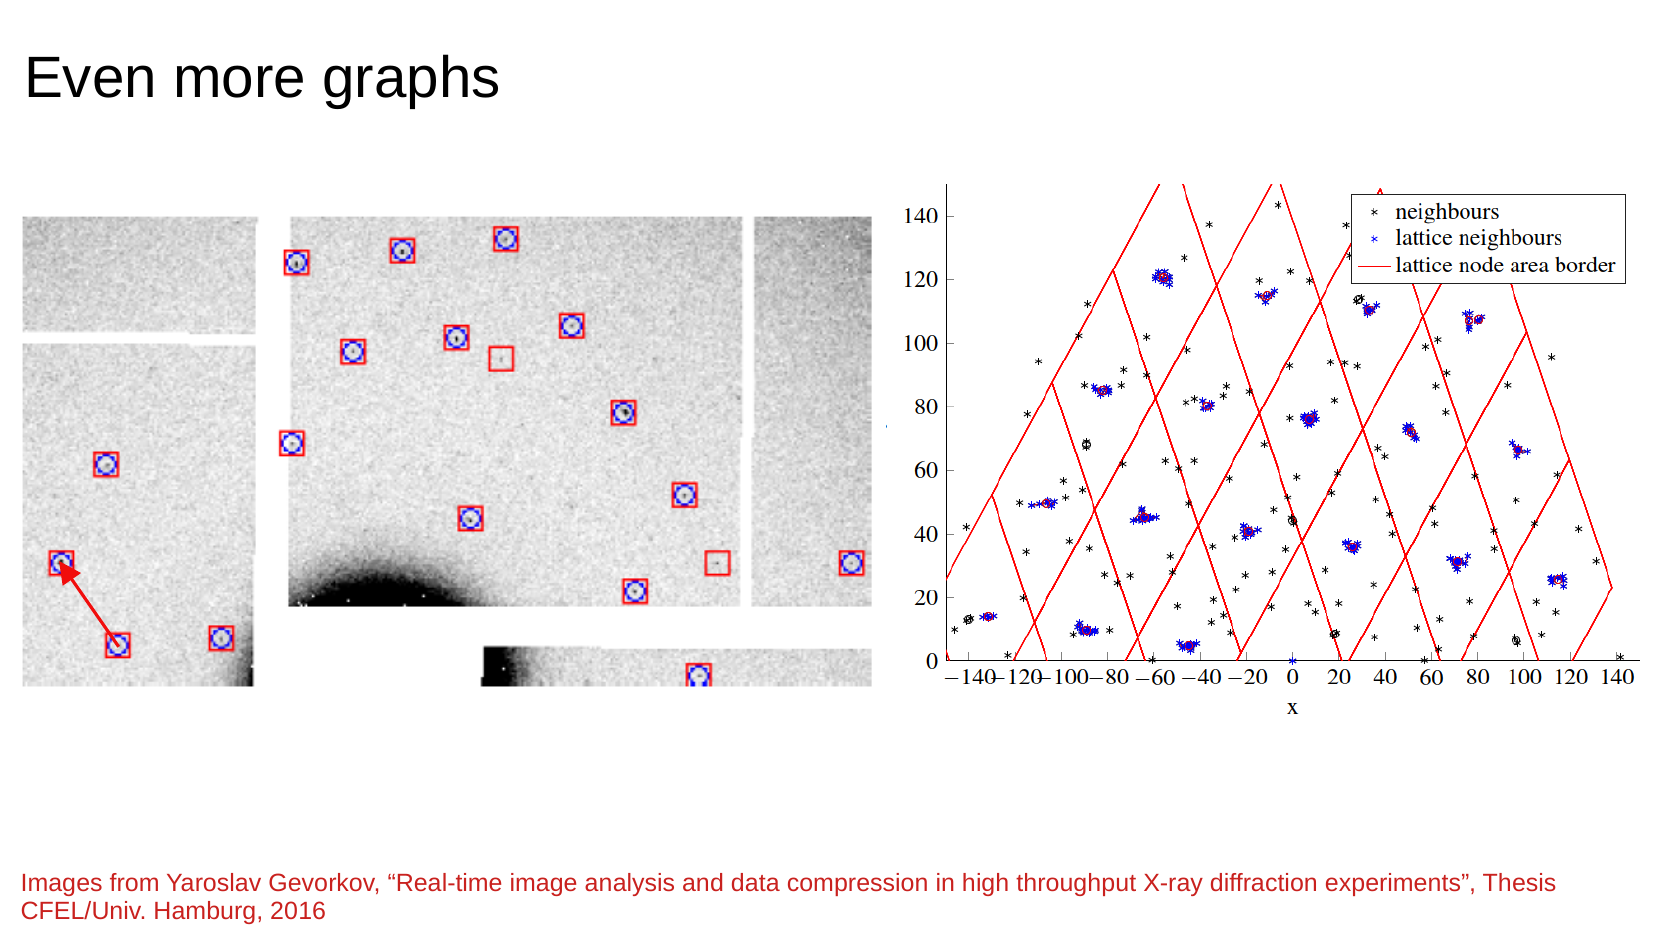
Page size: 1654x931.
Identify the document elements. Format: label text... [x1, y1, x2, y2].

picture [12, 177, 1654, 728]
title Even more graphs [23, 0, 502, 156]
text_box Images from Yaroslav Gevorkov, “Real-time image analysis and data compression in high throughput X-ray diffraction experiments”, Thesis CFEL/Univ. Hamburg, 2016 [5, 860, 1654, 931]
